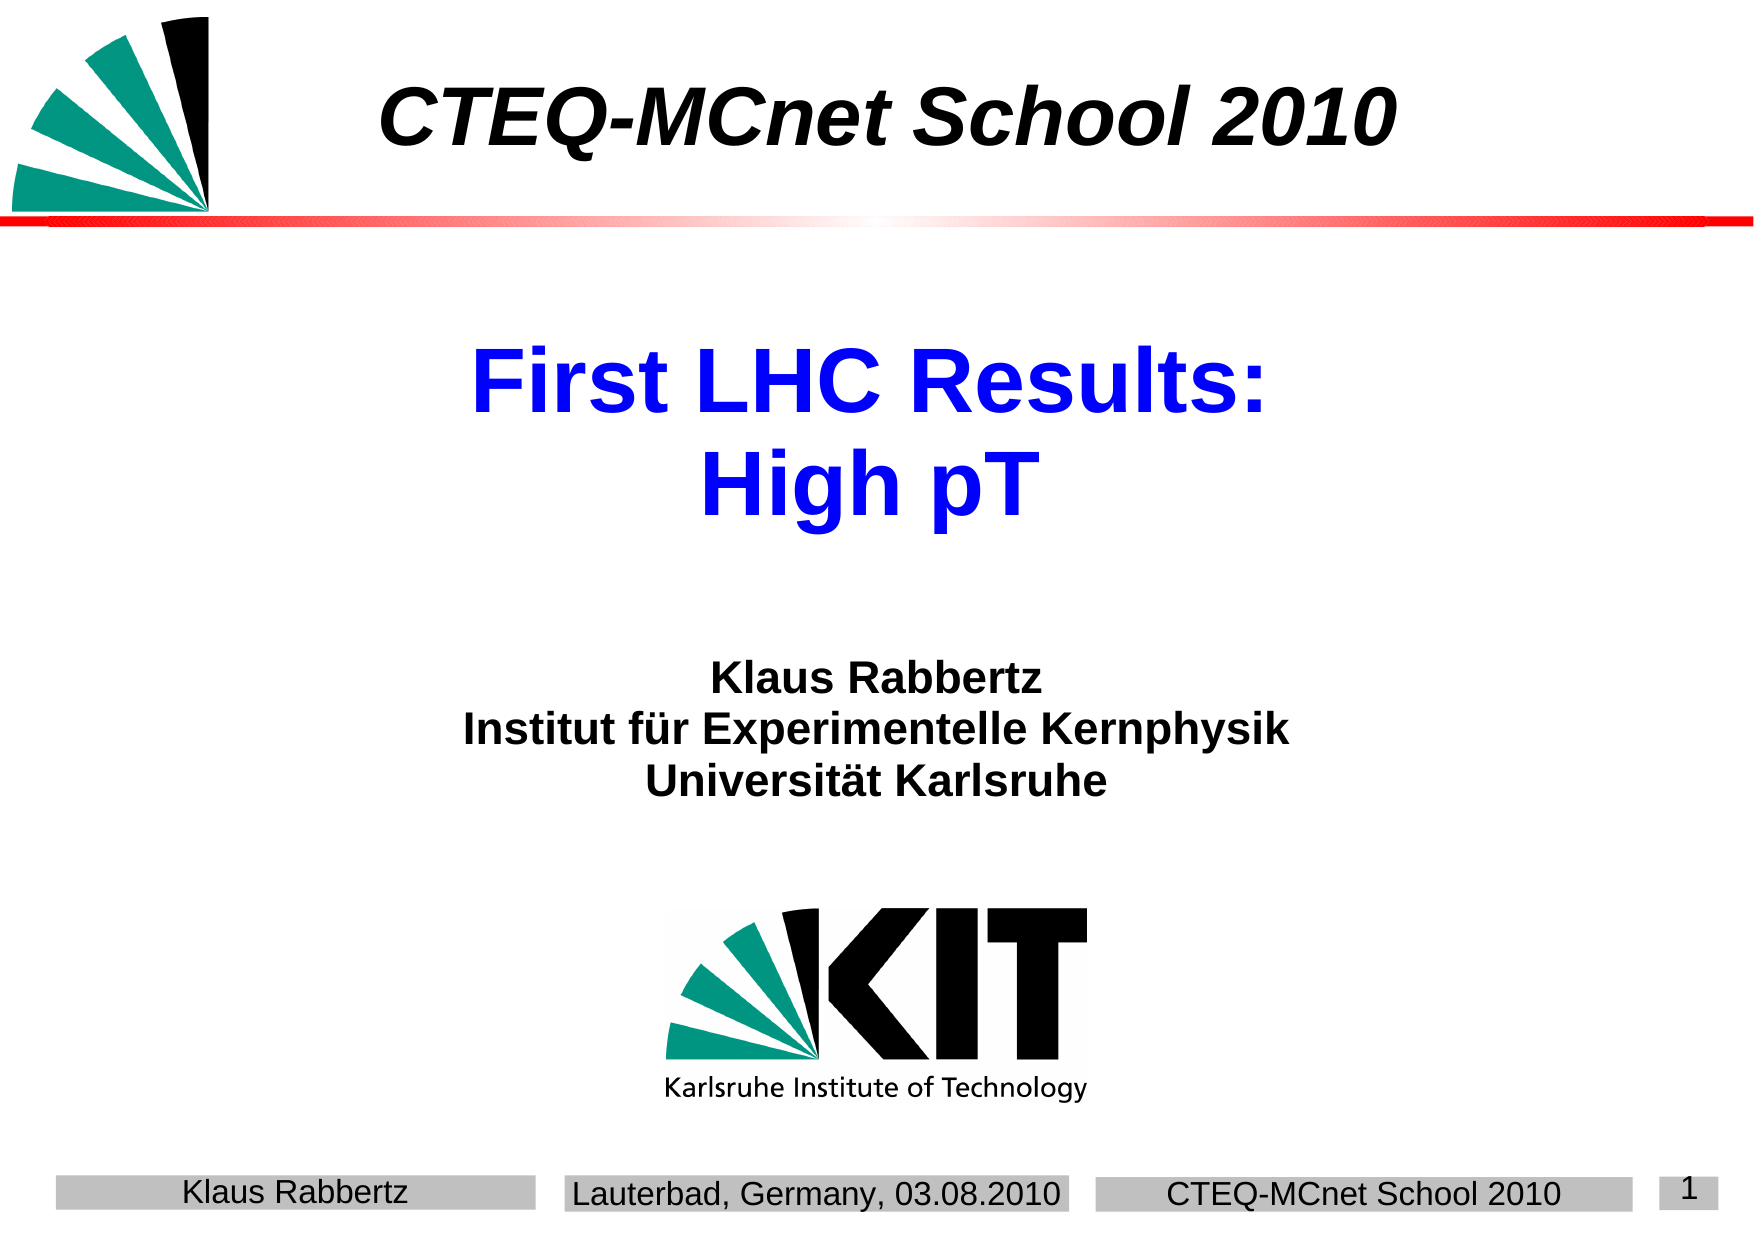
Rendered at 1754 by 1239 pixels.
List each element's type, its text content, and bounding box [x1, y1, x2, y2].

text_box First LHC Results: High pT [458, 323, 1295, 541]
text_box Klaus Rabbertz Institut für Experimentelle Kernphysik Universität Karlsruhe [451, 646, 1302, 816]
picture [12, 17, 209, 214]
title CTEQ-MCnet School 2010 [263, 27, 1537, 207]
picture [666, 908, 1087, 1103]
